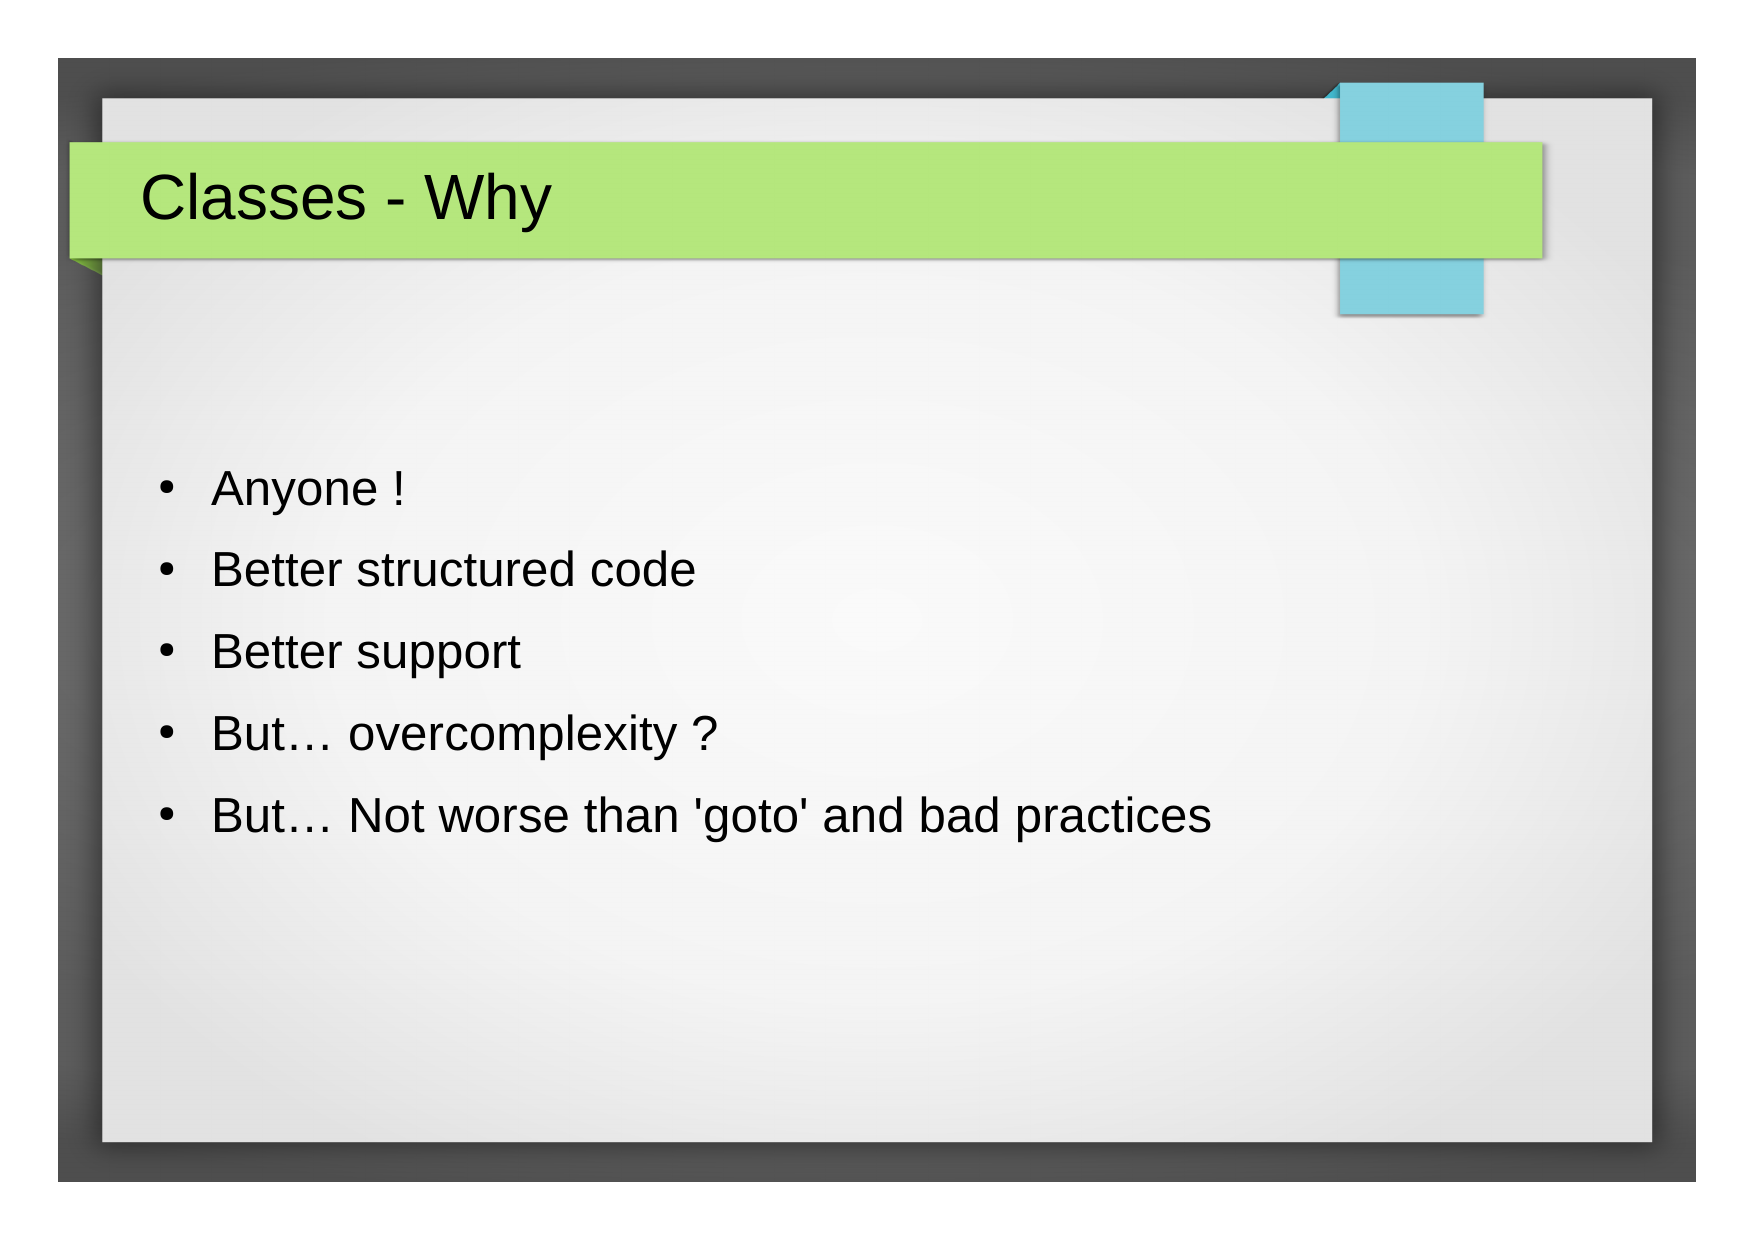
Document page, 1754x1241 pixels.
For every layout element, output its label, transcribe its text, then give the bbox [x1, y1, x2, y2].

list Anyone ! Better structured code Better support But… overcomplexity ? But… Not worse than 'goto' and bad practices [140, 325, 1614, 978]
picture [58, 58, 1696, 1182]
title Classes - Why [140, 144, 1310, 251]
